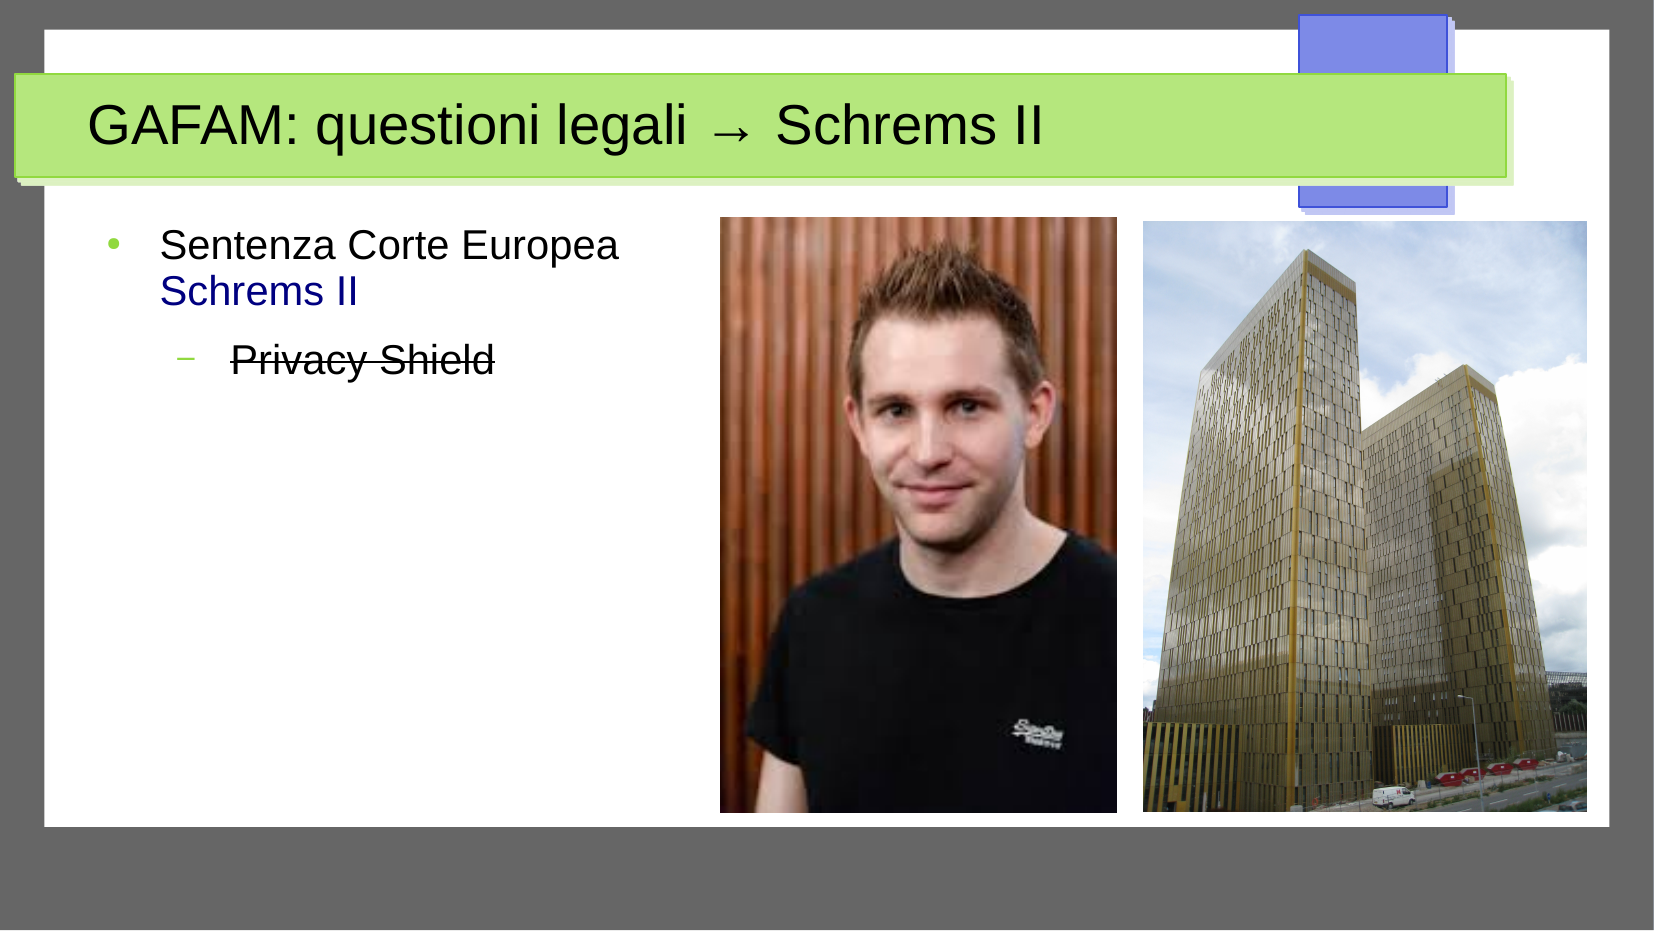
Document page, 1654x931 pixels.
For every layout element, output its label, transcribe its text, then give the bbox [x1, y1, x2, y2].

list Sentenza Corte Europea Schrems II Privacy Shield [88, 221, 663, 813]
title GAFAM: questioni legali → Schrems II [87, 73, 1506, 178]
picture [720, 217, 1117, 813]
picture [1143, 221, 1587, 813]
